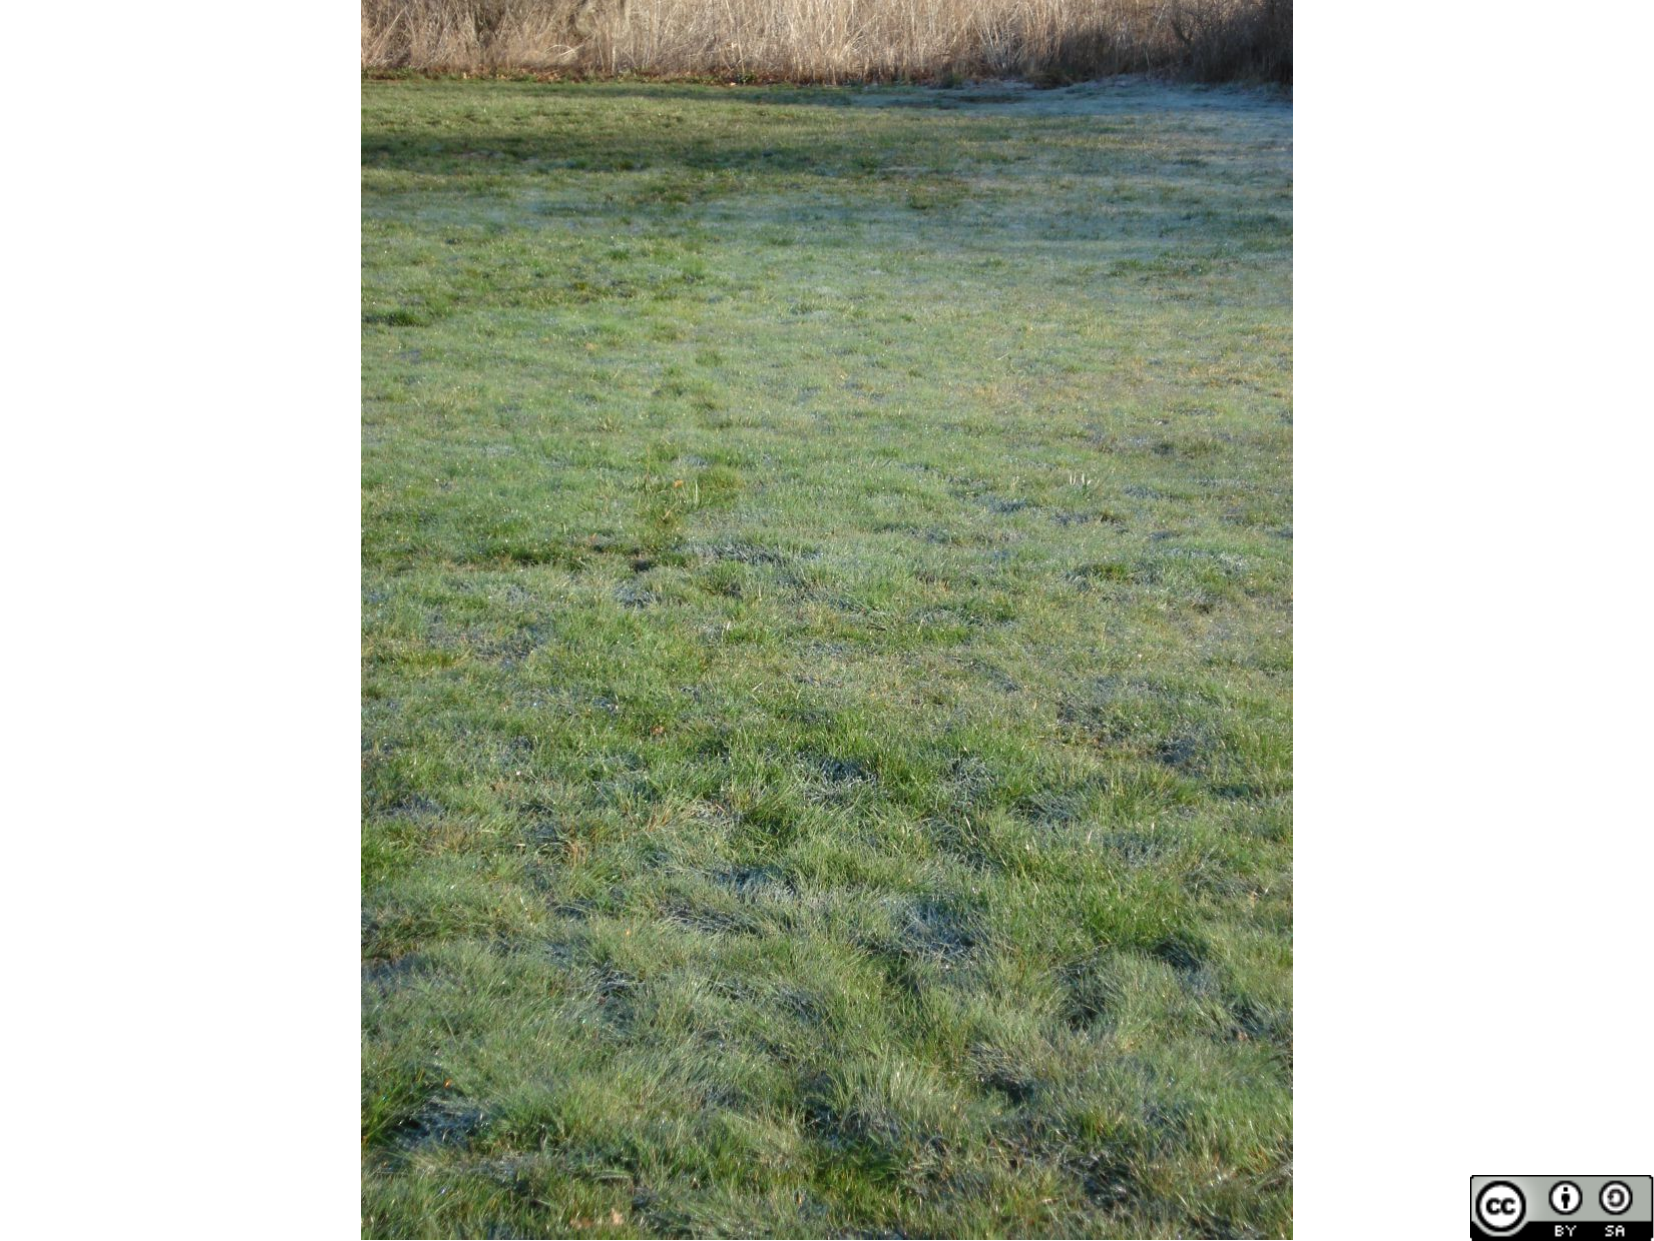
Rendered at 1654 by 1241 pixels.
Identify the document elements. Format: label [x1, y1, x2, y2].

picture [1470, 1175, 1654, 1241]
picture [361, 0, 1293, 1240]
